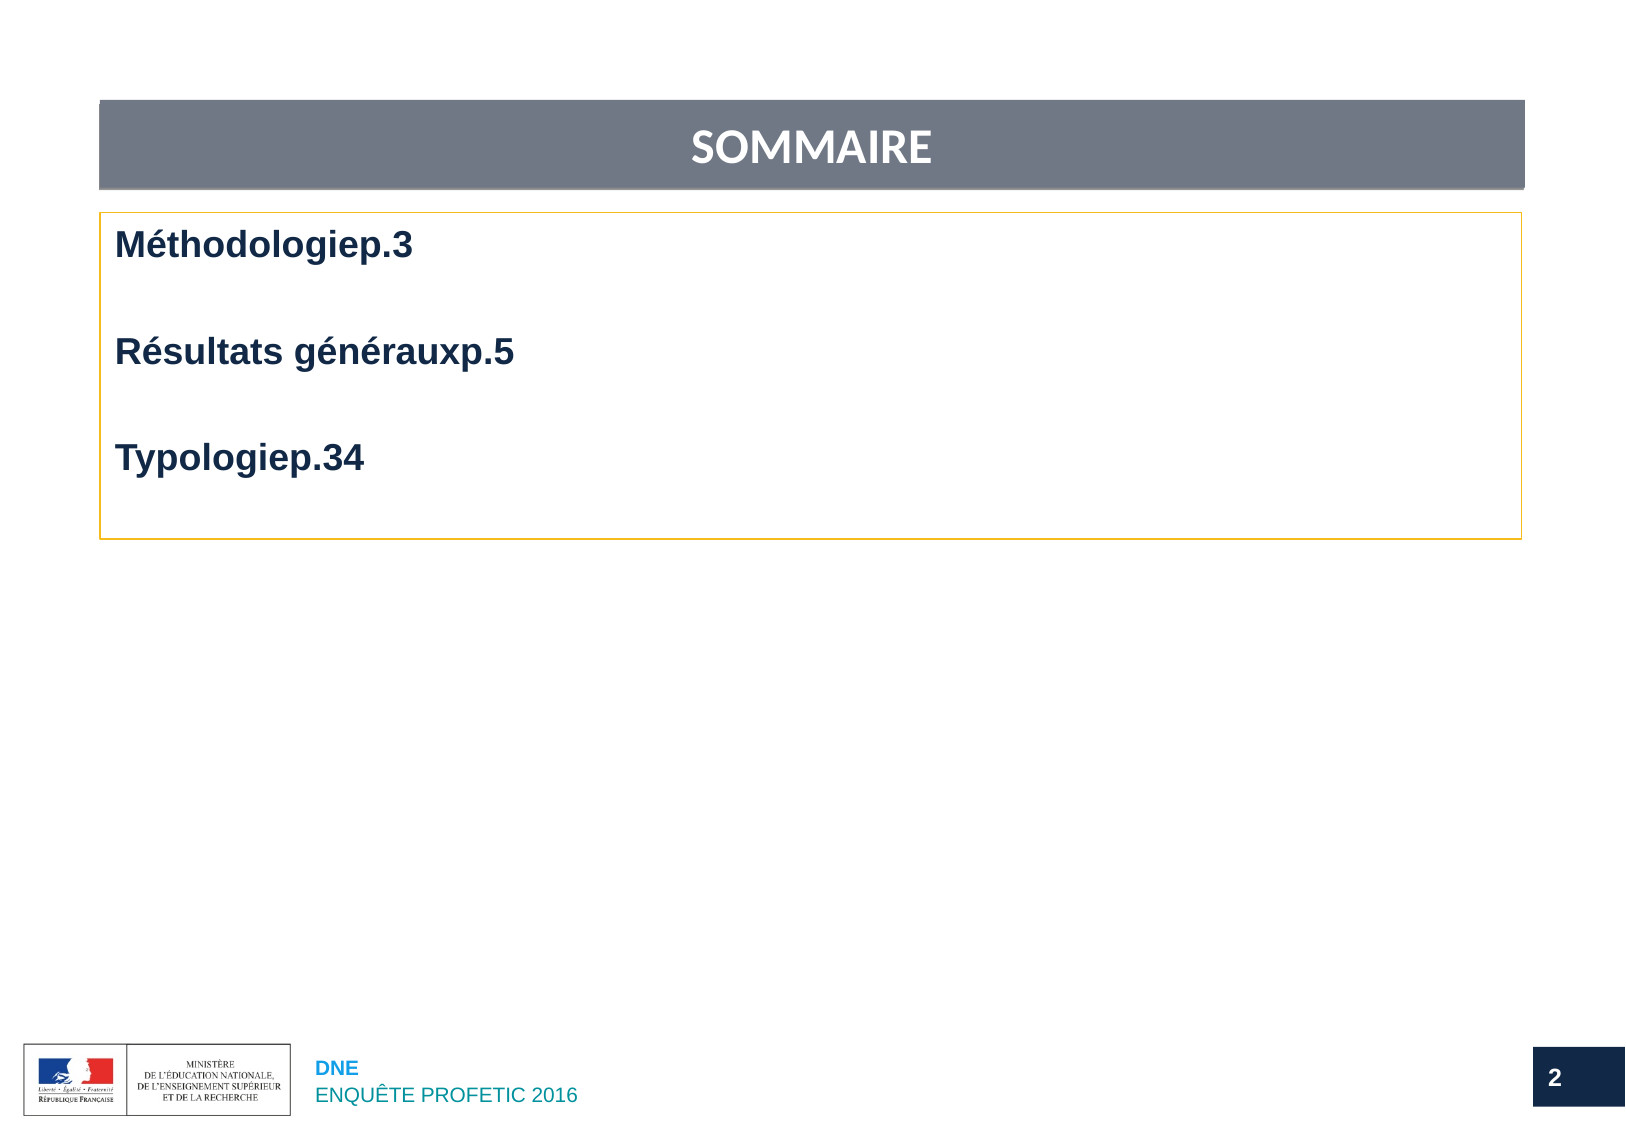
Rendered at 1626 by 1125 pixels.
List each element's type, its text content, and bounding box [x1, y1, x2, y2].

list Méthodologie p.3 Résultats généraux p.5 Typologie p.34 [99, 212, 1522, 546]
text_box 2 [1533, 1046, 1625, 1107]
title Sommaire [99, 99, 1525, 188]
